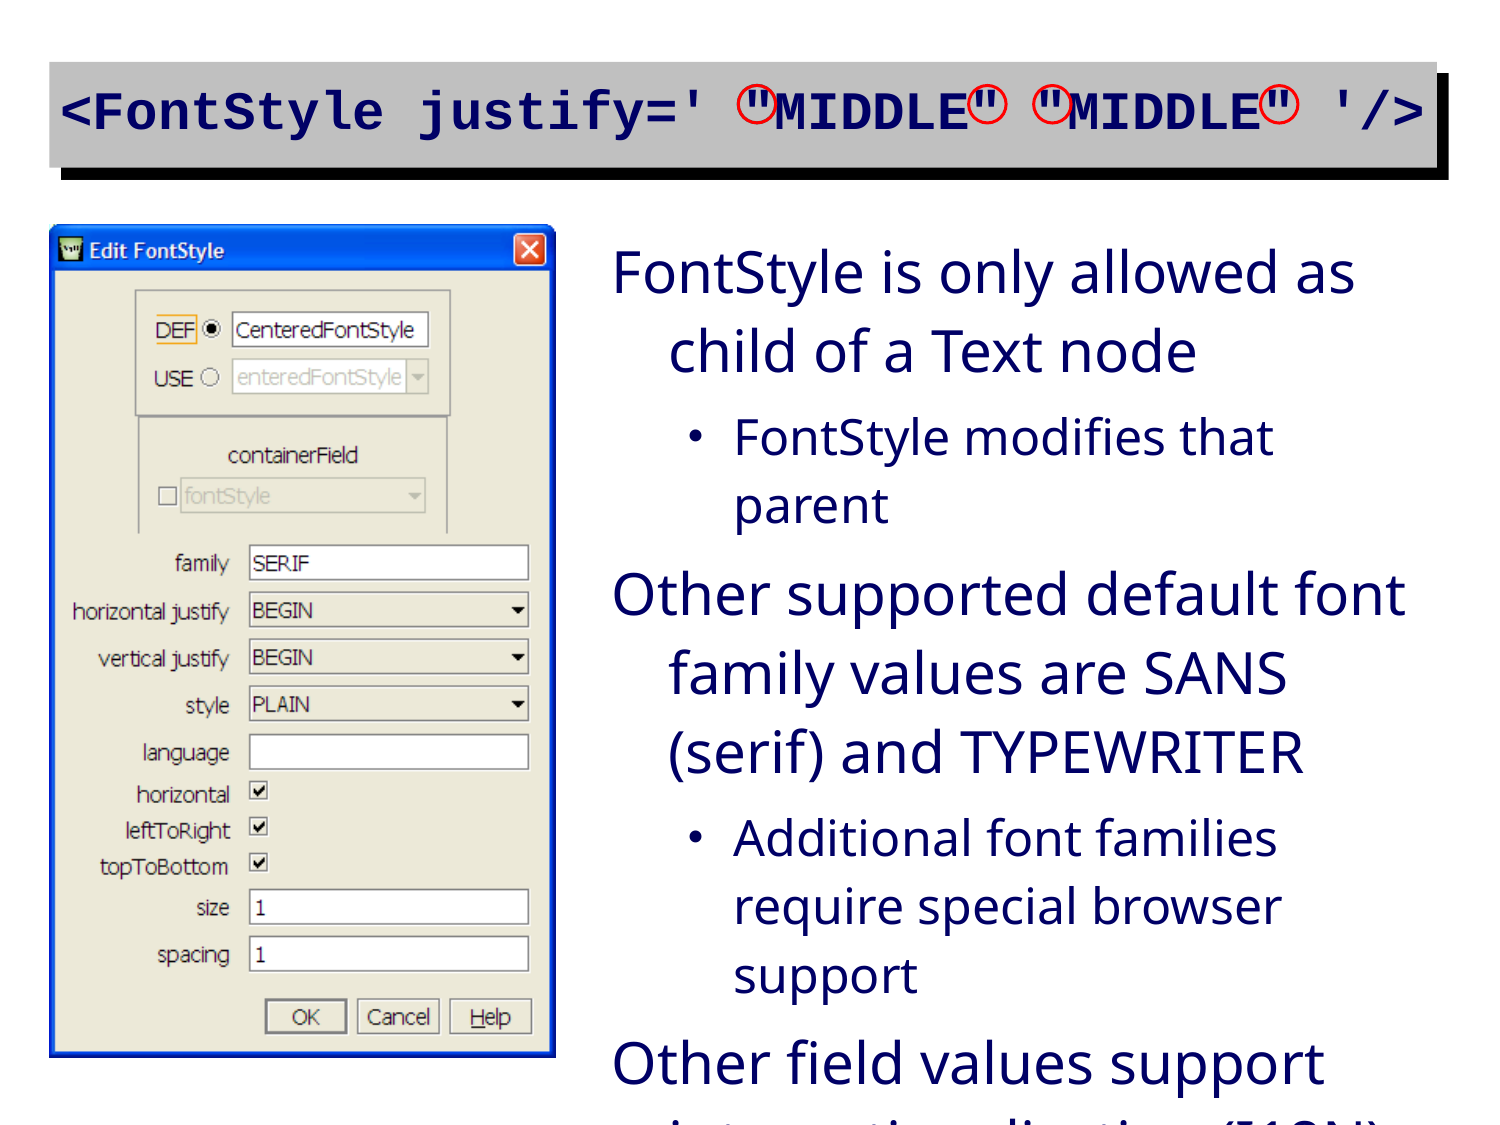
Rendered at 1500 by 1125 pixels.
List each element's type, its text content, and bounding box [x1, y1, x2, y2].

picture [49, 224, 556, 1058]
text_box [0, 0, 1500, 1125]
title <FontStyle justify=' "MIDDLE" "MIDDLE" '/> [49, 61, 1437, 168]
list FontStyle is only allowed as child of a Text node FontStyle modifies that parent Other supported default font family values are SANS (serif) and TYPEWRITER Additional font families require special browser support Other field values support internationalization (I18N) and localization (L10N) DEF, USE for consistent look [611, 230, 1438, 1101]
